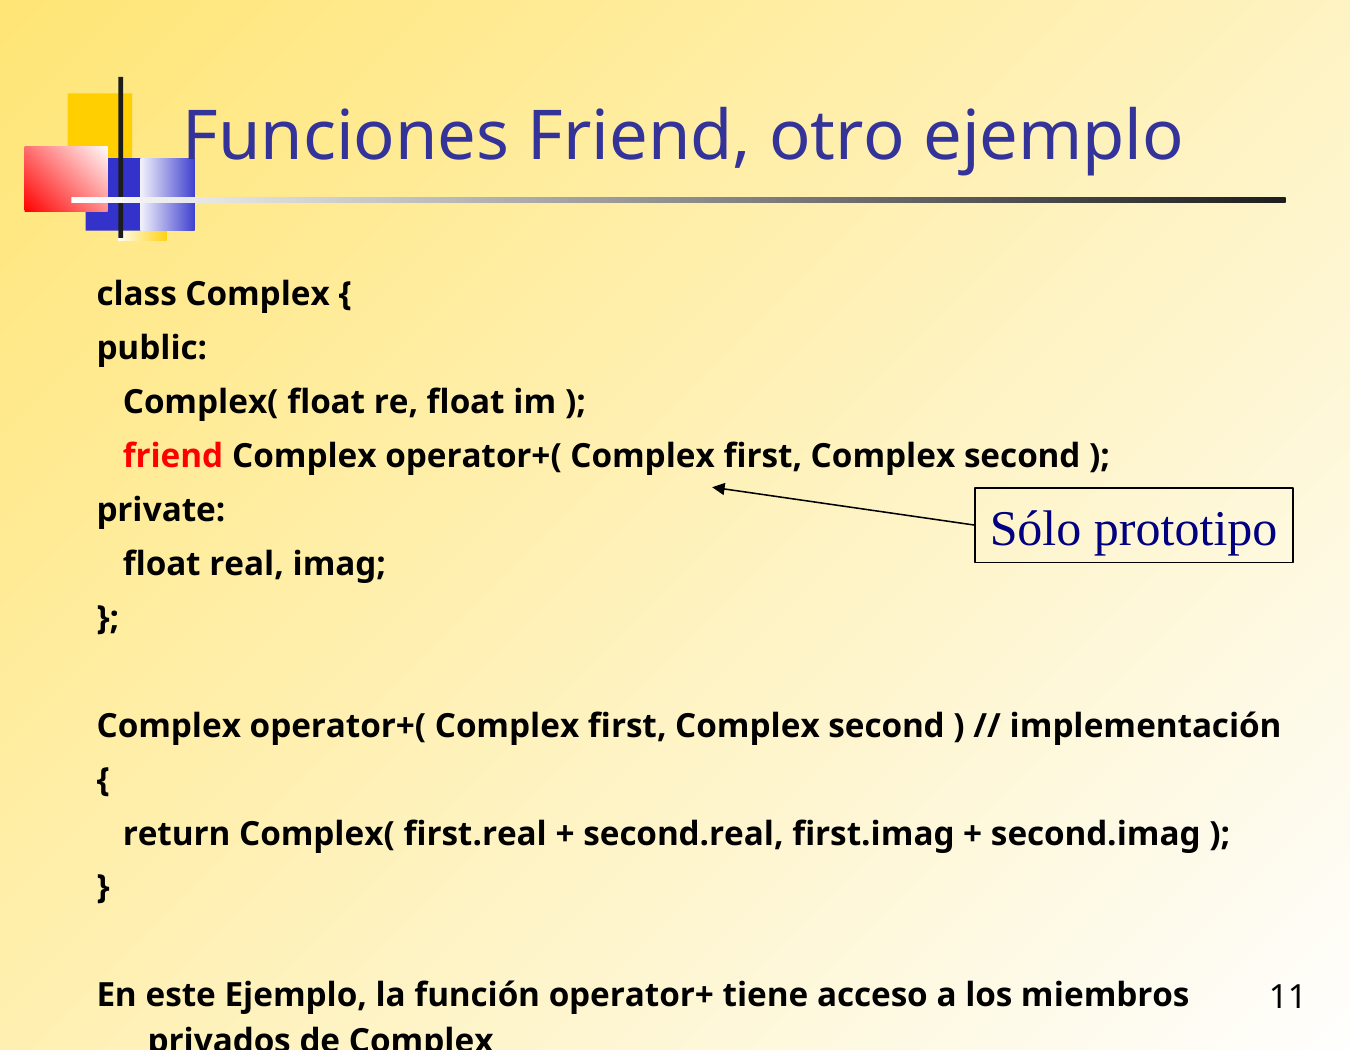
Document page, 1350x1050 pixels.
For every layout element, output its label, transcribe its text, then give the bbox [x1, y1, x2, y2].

text_box Sólo prototipo [975, 487, 1293, 563]
title Funciones Friend, otro ejemplo [168, 34, 1320, 187]
list class Complex { public: Complex( float re, float im ); friend Complex operator+( Complex first, Complex second ); private: float real, imag; }; Complex operator+( Complex first, Complex second ) // implementación { return Complex( first.real + second.real, first.imag + second.imag ); } En este Ejemplo, la función operator+ tiene acceso a los miembros privados de Complex [83, 262, 1350, 1022]
